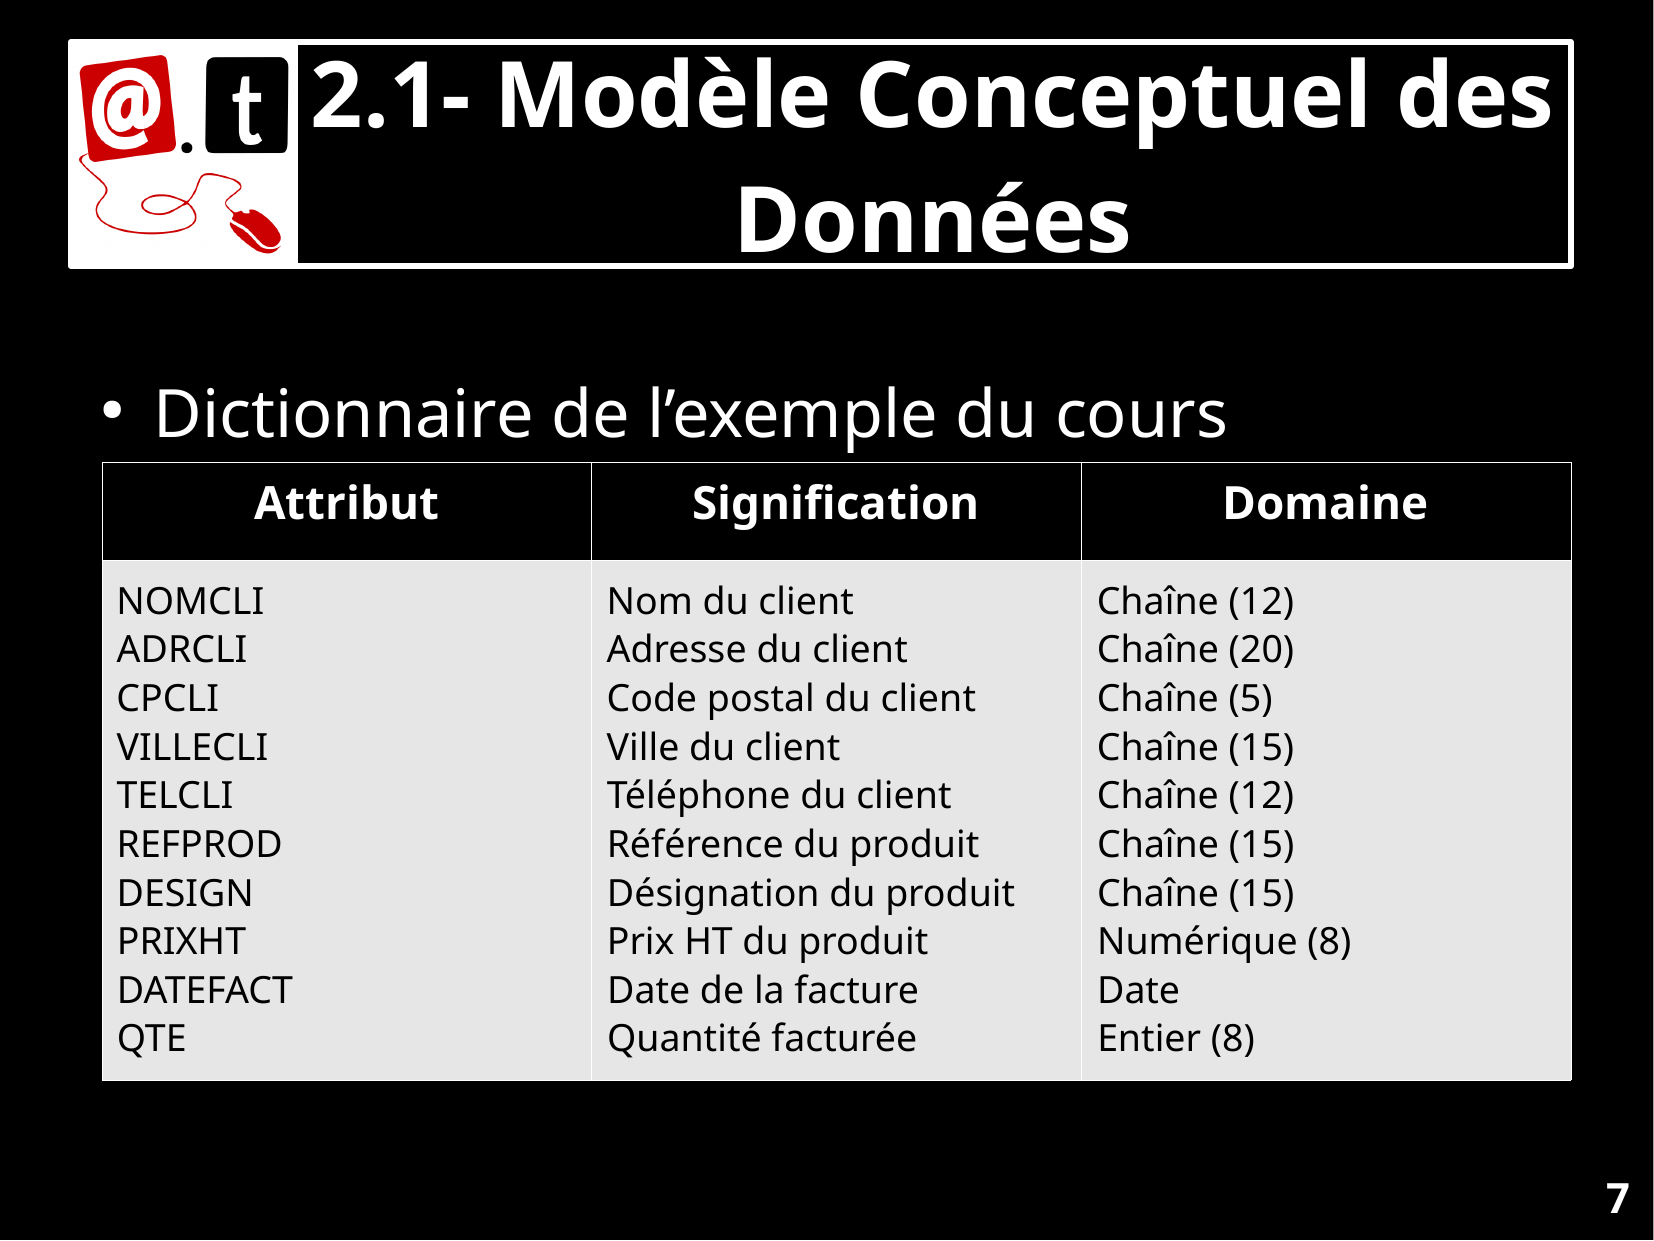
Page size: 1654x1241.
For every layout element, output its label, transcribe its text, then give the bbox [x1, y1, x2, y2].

text_box Ville du client [591, 712, 1069, 780]
picture [72, 43, 292, 266]
table_header Signification [592, 463, 1081, 560]
text_box Référence du produit [592, 810, 1070, 858]
table_header Attribut [103, 463, 591, 560]
text_box PRIXHT [102, 907, 580, 955]
text_box Chaîne (20) [1082, 615, 1560, 664]
text_box QTE [102, 1004, 580, 1071]
text_box DESIGN [101, 858, 579, 925]
text_box Chaîne (15) [1082, 712, 1560, 761]
table_cell [592, 561, 1081, 1080]
list Dictionnaire de l’exemple du cours [82, 366, 1571, 1099]
text_box CPCLI [101, 664, 579, 712]
text_box Code postal du client [591, 664, 1069, 712]
text_box Numérique (8) [1082, 907, 1560, 955]
table_cell [103, 561, 591, 1080]
text_box Téléphone du client [592, 761, 1070, 810]
text_box Chaîne (12) [1082, 566, 1560, 615]
text_box Date [1082, 955, 1560, 1004]
table_cell [1082, 561, 1571, 1080]
text_box Quantité facturée [592, 1004, 1070, 1071]
text_box NOMCLI [101, 566, 579, 615]
text_box DATEFACT [102, 955, 580, 1004]
title 2.1- Modèle Conceptuel des Données [295, 41, 1571, 267]
text_box Prix HT du produit [592, 907, 1070, 955]
text_box Désignation du produit [592, 858, 1070, 907]
text_box REFPROD [101, 810, 579, 858]
text_box Chaîne (5) [1082, 664, 1560, 712]
text_box Chaîne (15) [1082, 858, 1560, 907]
text_box Chaîne (15) [1082, 810, 1560, 858]
text_box Date de la facture [592, 955, 1070, 1004]
text_box Chaîne (12) [1082, 761, 1560, 810]
text_box TELCLI [101, 761, 579, 810]
text_box ADRCLI [101, 615, 579, 664]
text_box Entier (8) [1082, 1004, 1560, 1071]
text_box Nom du client [591, 566, 1069, 615]
table_header Domaine [1082, 463, 1571, 560]
text_box VILLECLI [101, 712, 579, 761]
text_box Adresse du client [591, 615, 1069, 664]
